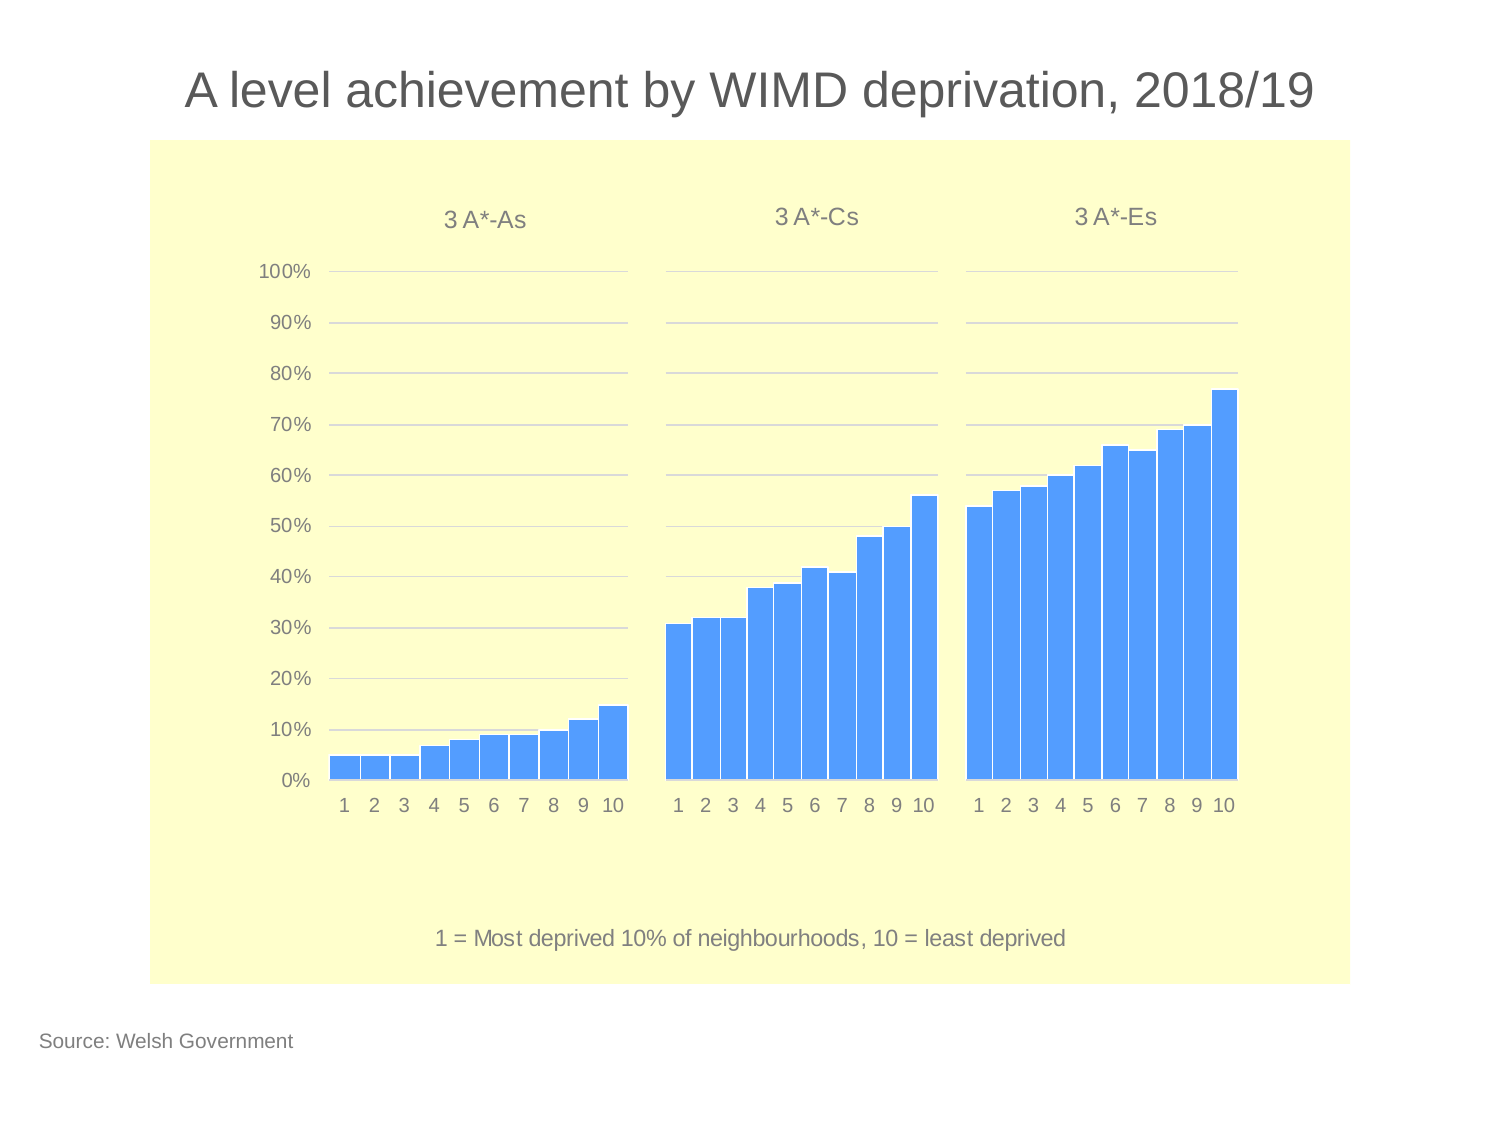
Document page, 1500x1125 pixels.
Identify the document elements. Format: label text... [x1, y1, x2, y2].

picture [148, 139, 1352, 986]
text_box Source: Welsh Government [23, 1020, 1478, 1061]
title A level achievement by WIMD deprivation, 2018/19 [0, 1, 1500, 173]
